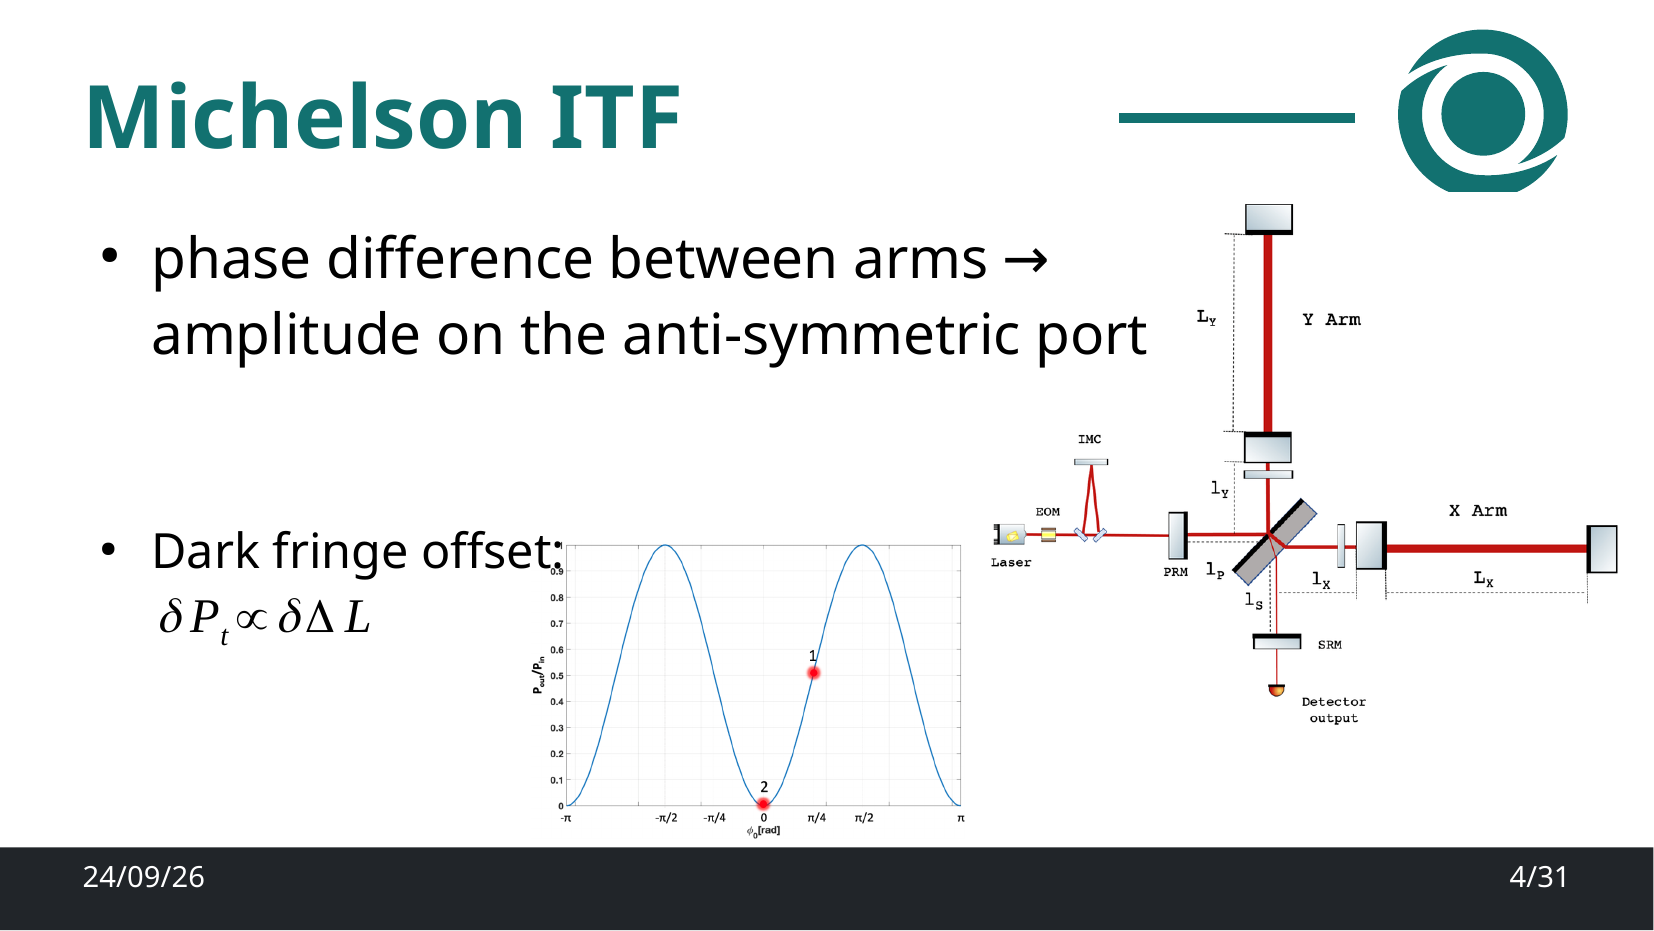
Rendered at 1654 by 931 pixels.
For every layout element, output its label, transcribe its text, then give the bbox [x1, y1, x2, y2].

chart [144, 590, 384, 652]
title Michelson ITF [82, 37, 1241, 193]
picture [531, 591, 965, 839]
list phase difference between arms → amplitude on the anti-symmetric port Dark fringe offset: [82, 217, 1152, 591]
picture [981, 192, 1625, 732]
